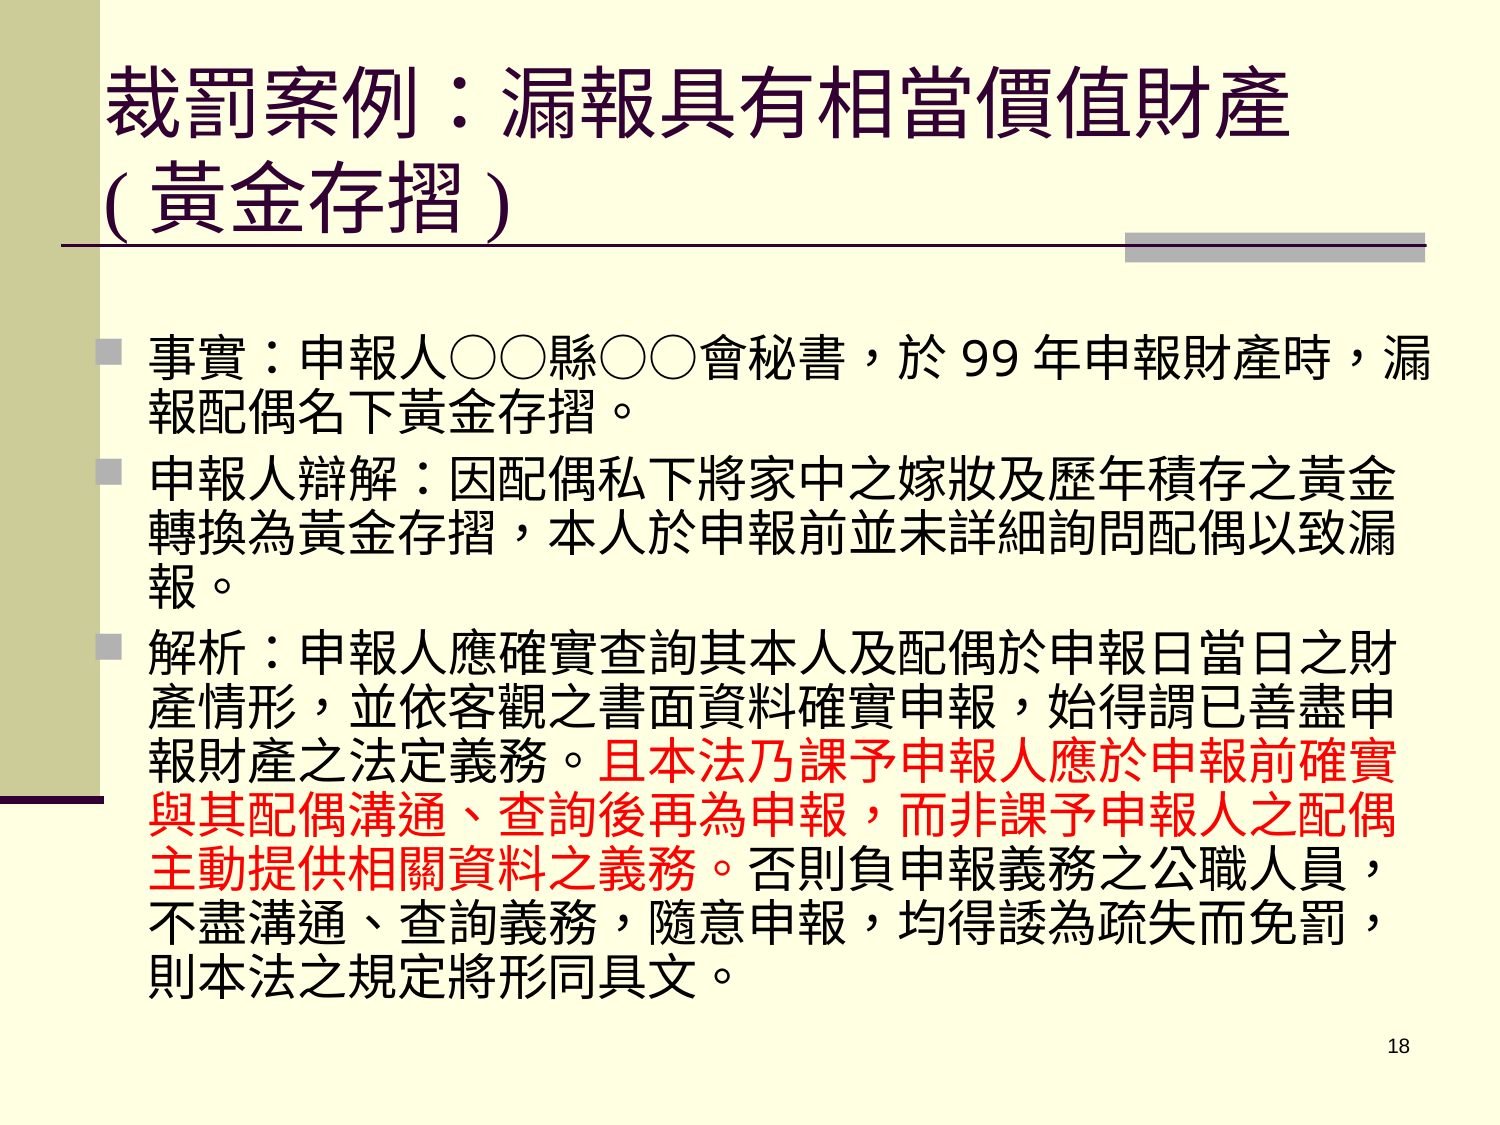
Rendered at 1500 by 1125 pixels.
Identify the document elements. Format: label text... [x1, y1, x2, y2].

text_box <編號> [1112, 1025, 1426, 1101]
title 裁罰案例：漏報具有相當價值財產(黃金存摺) [88, 45, 1425, 234]
list 事實：申報人○○縣○○會秘書，於99年申報財產時，漏報配偶名下黃金存摺。 申報人辯解：因配偶私下將家中之嫁妝及歷年積存之黃金轉換為黃金存摺，本人於申報前並未詳細詢問配偶以致漏報。 解析：申報人應確實查詢其本人及配偶於申報日當日之財產情形，並依客觀之書面資料確實申報，始得謂已善盡申報財產之法定義務。且本法乃課予申報人應於申報前確實與其配偶溝通、查詢後再為申報，而非課予申報人之配偶主動提供相關資料之義務。否則負申報義務之公職人員，不盡溝通、查詢義務，隨意申報，均得諉為疏失而免罰，則本法之規定將形同具文。 [76, 326, 1461, 1025]
